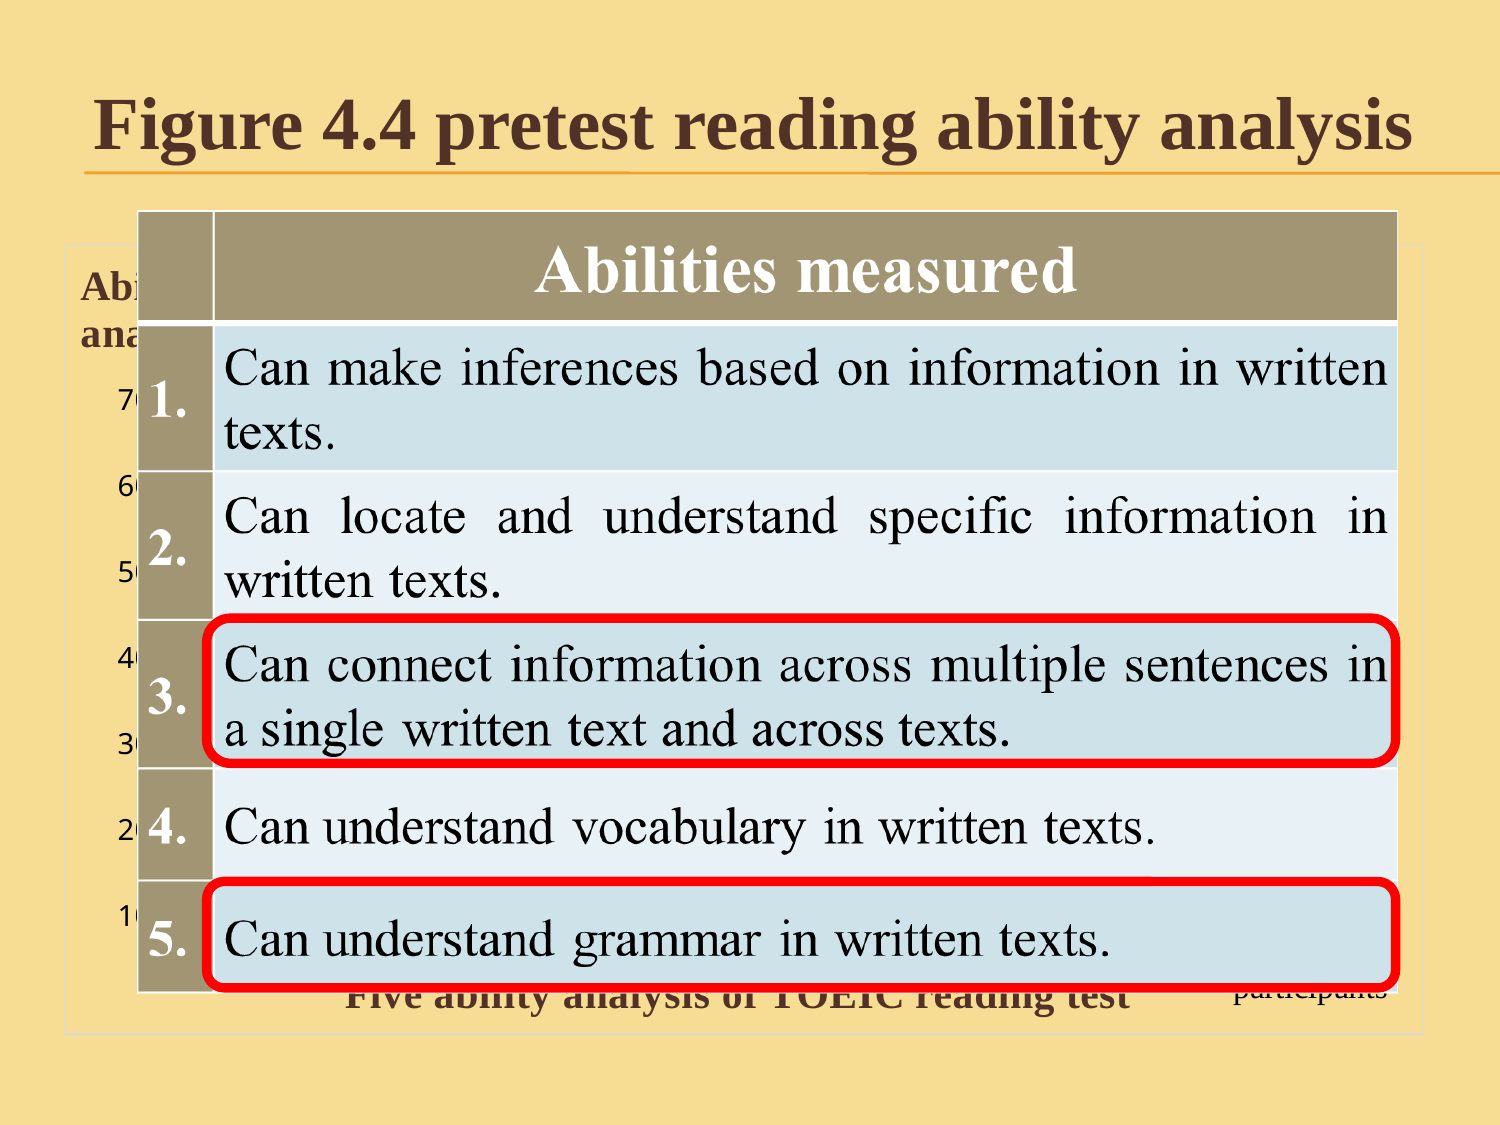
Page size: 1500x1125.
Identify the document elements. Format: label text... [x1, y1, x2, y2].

picture [212, 887, 1390, 983]
picture [137, 203, 1398, 1001]
title Figure 4.4 pretest reading ability analysis [41, 54, 1467, 192]
chart [64, 243, 1424, 1035]
picture [212, 623, 1390, 758]
